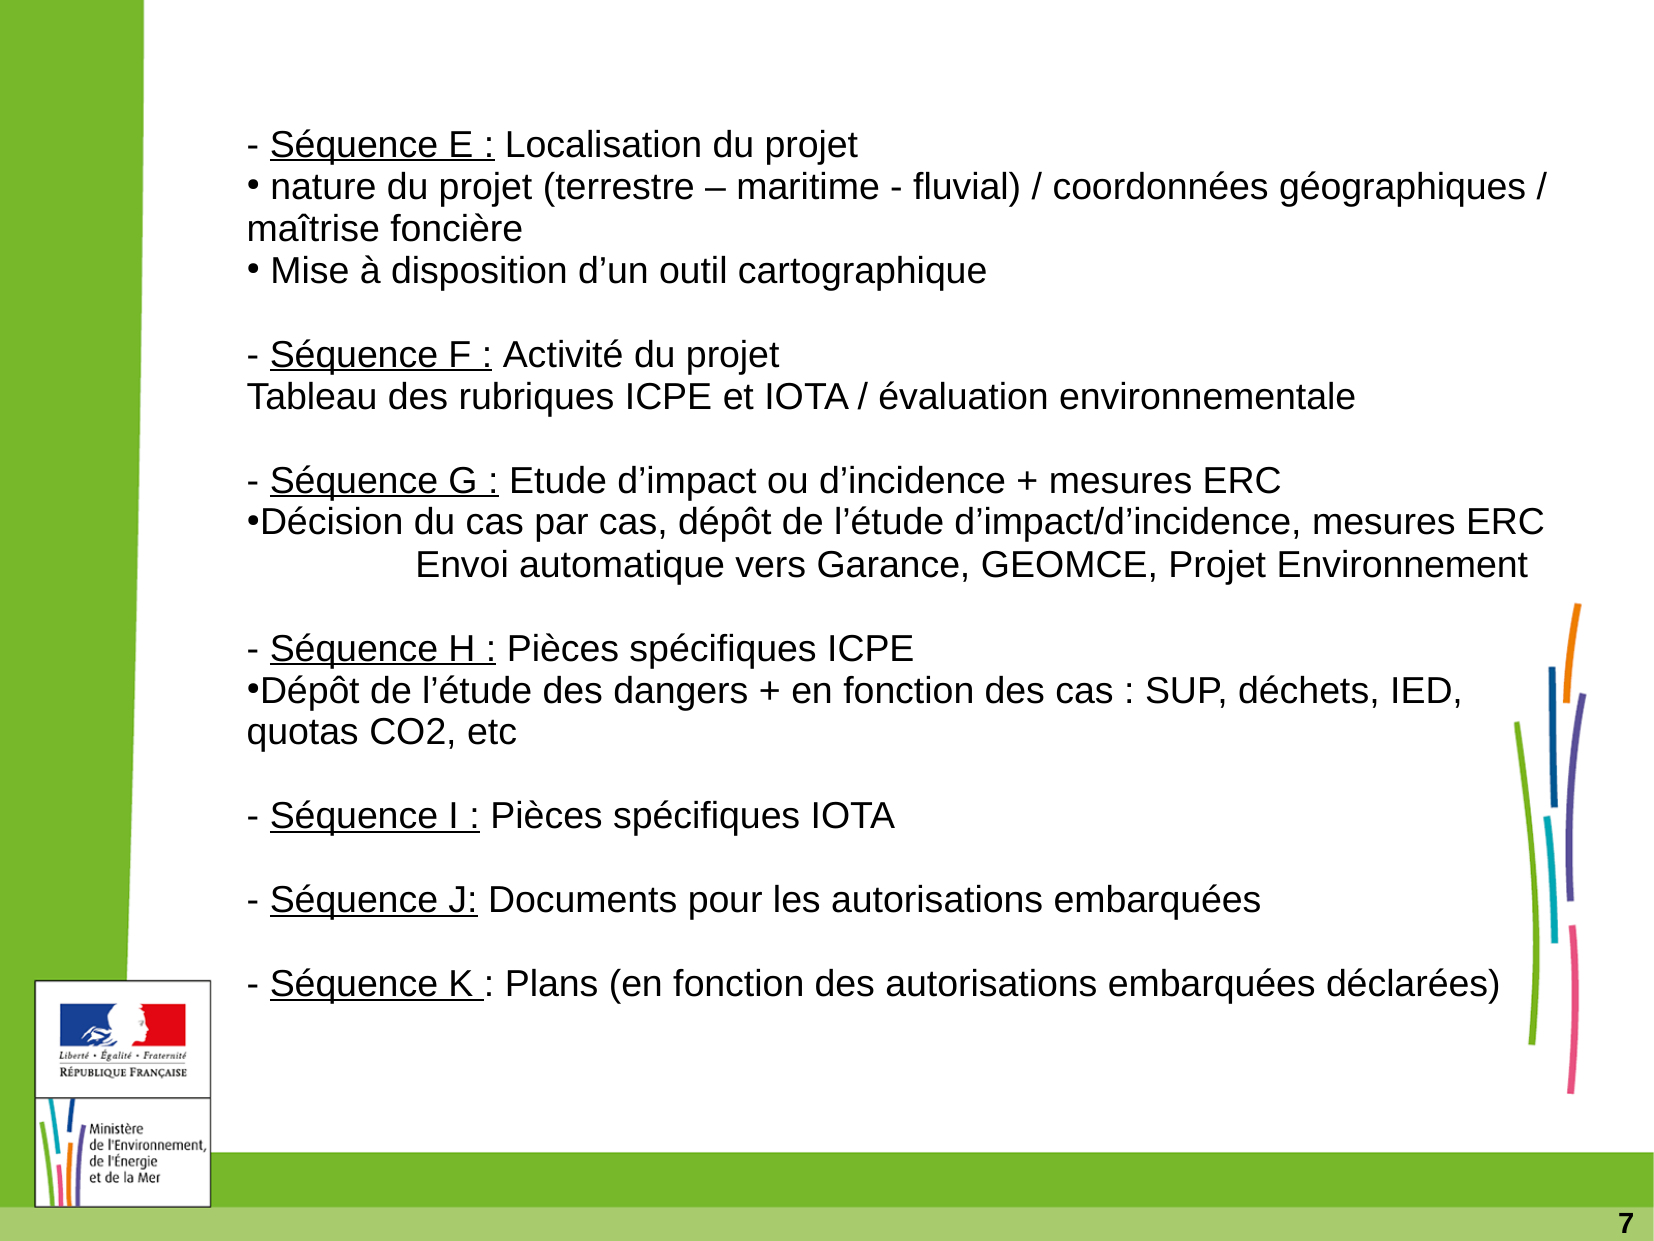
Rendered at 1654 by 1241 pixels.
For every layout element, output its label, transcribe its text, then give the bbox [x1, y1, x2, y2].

picture [0, 0, 1654, 1241]
text_box - Séquence E : Localisation du projet nature du projet (terrestre – maritime - fluvial) / coordonnées géographiques / maîtrise foncière Mise à disposition d’un outil cartographique - Séquence F : Activité du projet Tableau des rubriques ICPE et IOTA / évaluation environnementale - Séquence G : Etude d’impact ou d’incidence + mesures ERC Décision du cas par cas, dépôt de l’étude d’impact/d’incidence, mesures ERC Envoi automatique vers Garance, GEOMCE, Projet Environnement - Séquence H : Pièces spécifiques ICPE Dépôt de l’étude des dangers + en fonction des cas : SUP, déchets, IED, quotas CO2, etc - Séquence I : Pièces spécifiques IOTA - Séquence J: Documents pour les autorisations embarquées - Séquence K : Plans (en fonction des autorisations embarquées déclarées) [231, 115, 1588, 1098]
